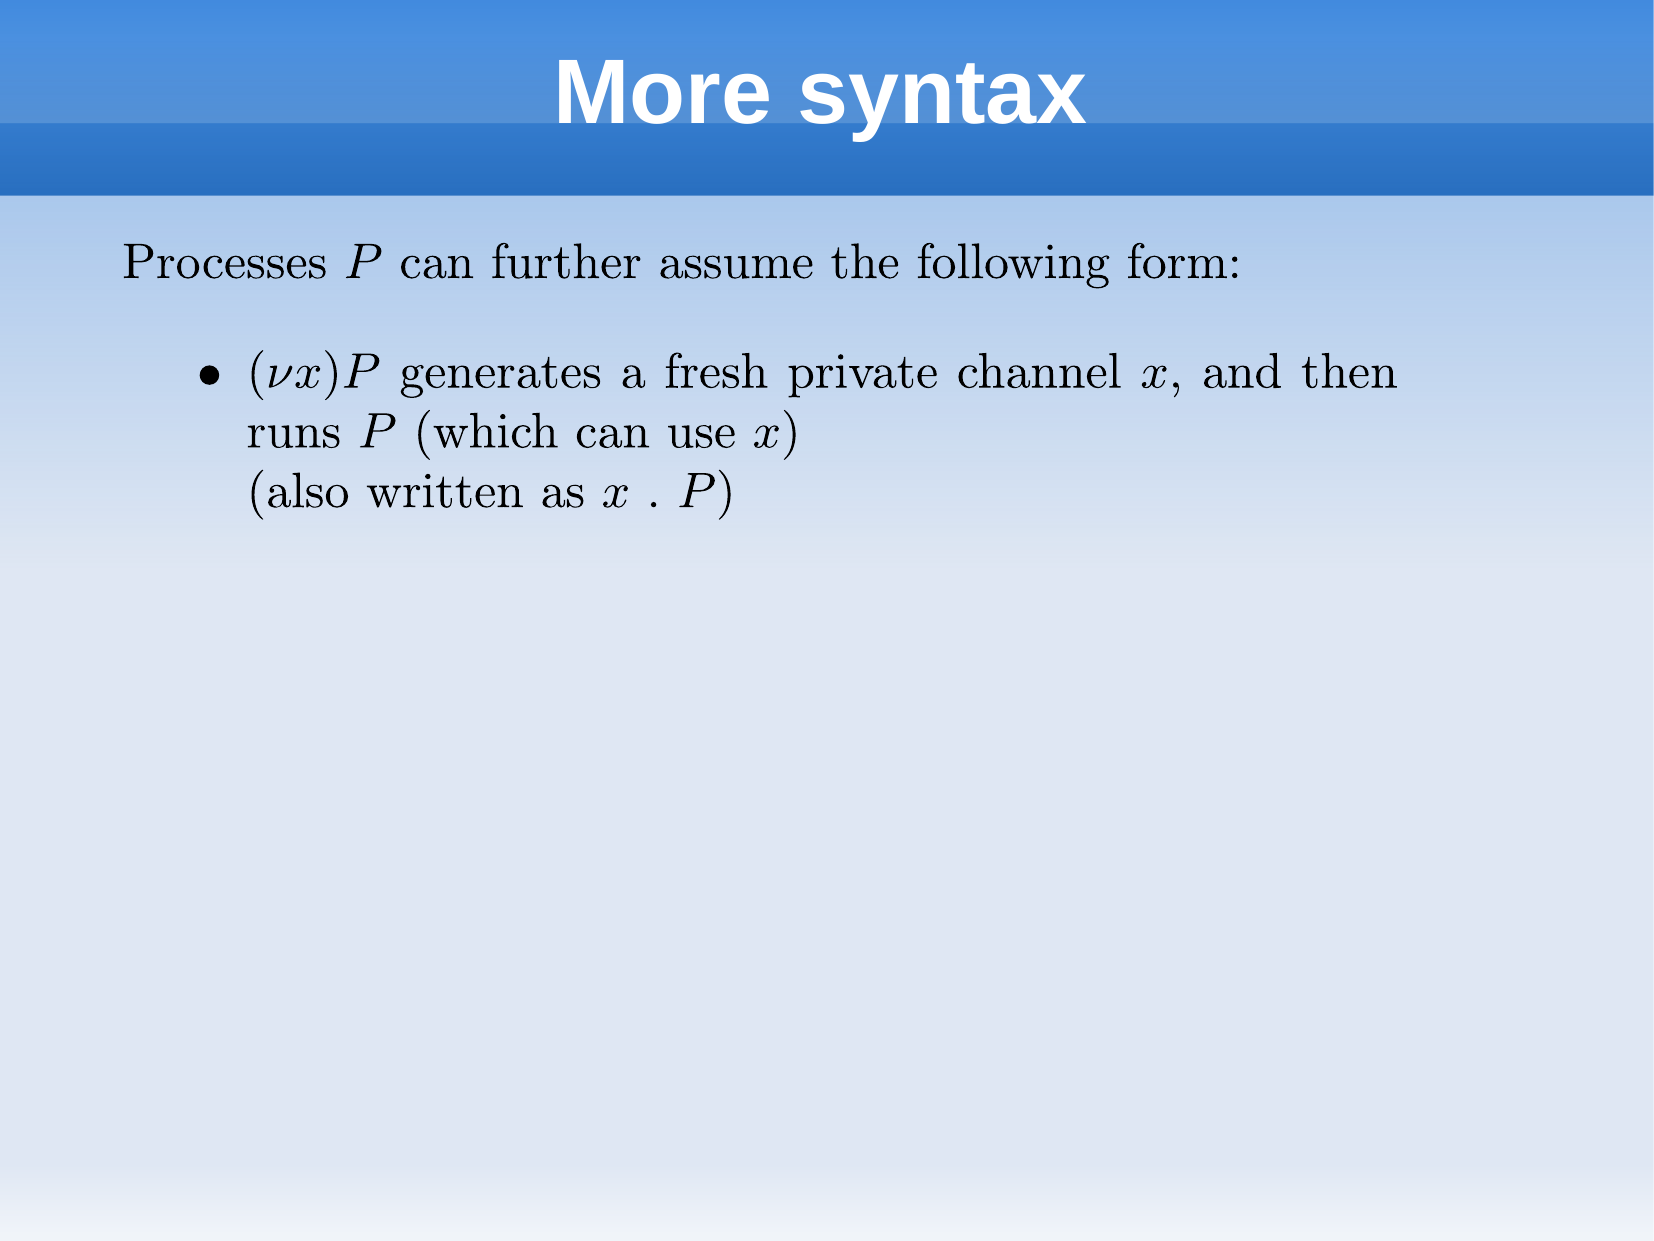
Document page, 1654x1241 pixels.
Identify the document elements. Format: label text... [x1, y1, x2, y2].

picture [0, 0, 1654, 1241]
title More syntax [76, 0, 1565, 188]
text_box [122, 242, 1398, 520]
